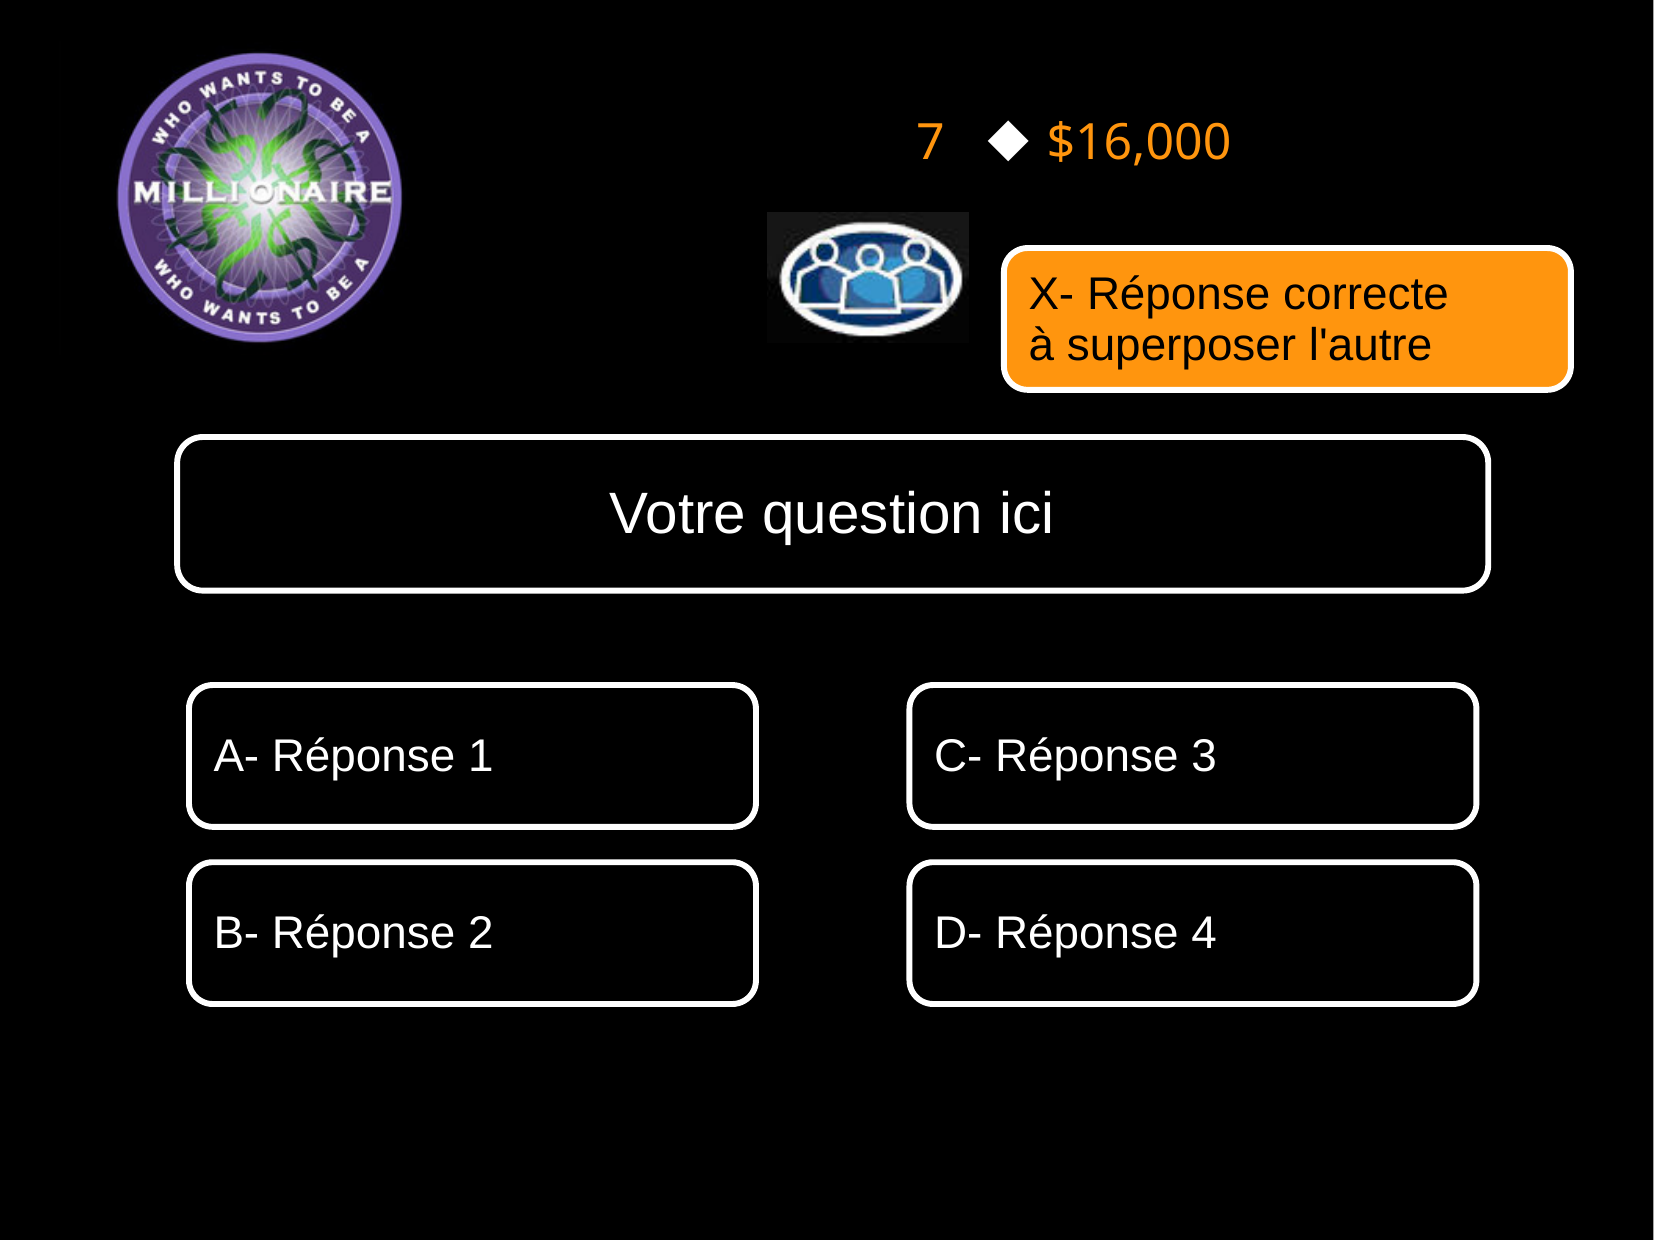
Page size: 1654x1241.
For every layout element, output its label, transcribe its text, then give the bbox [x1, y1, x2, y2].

text_box A- Réponse 1 [188, 685, 756, 827]
picture [59, 41, 477, 355]
text_box 7  $16,000 [774, 106, 1458, 213]
text_box X- Réponse correcte à superposer l'autre [1003, 248, 1571, 390]
text_box C- Réponse 3 [909, 685, 1477, 827]
text_box Votre question ici [177, 437, 1489, 591]
text_box B- Réponse 2 [188, 862, 756, 1004]
picture [767, 212, 969, 343]
text_box D- Réponse 4 [909, 862, 1477, 1004]
